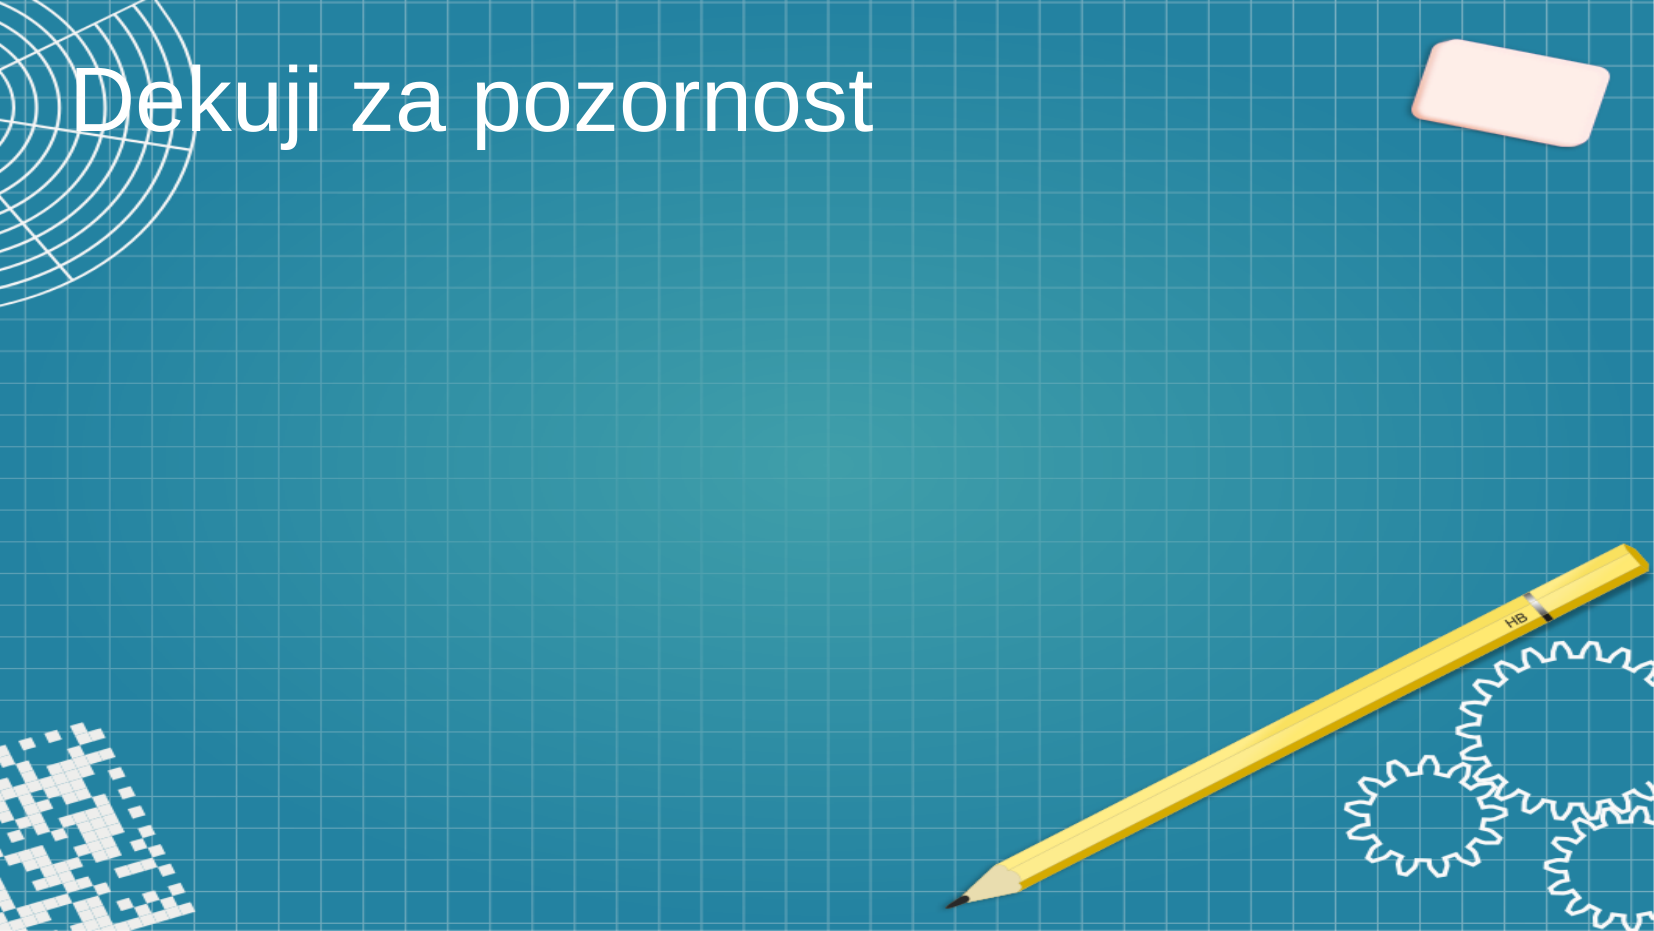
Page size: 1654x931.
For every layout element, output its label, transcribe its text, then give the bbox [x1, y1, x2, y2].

title Dekuji za pozornost [0, 0, 1217, 201]
